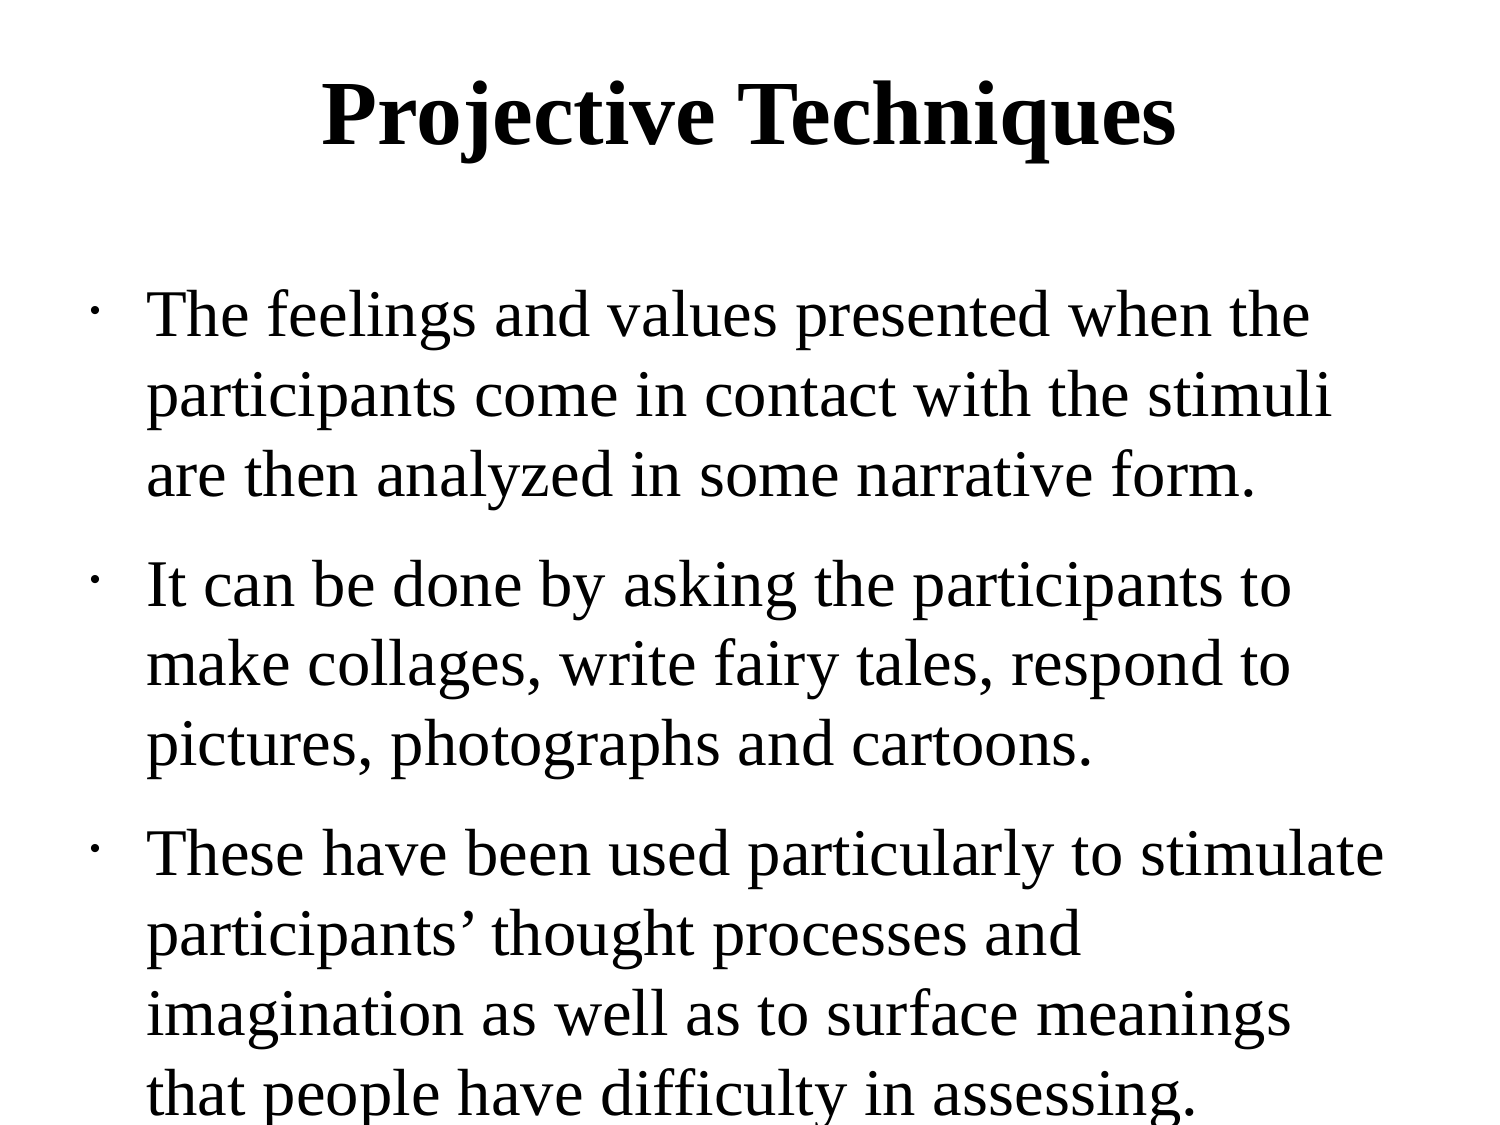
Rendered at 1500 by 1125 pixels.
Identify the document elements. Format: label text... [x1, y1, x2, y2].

title Projective Techniques [75, 45, 1425, 233]
list The feelings and values presented when the participants come in contact with the stimuli are then analyzed in some narrative form. It can be done by asking the participants to make collages, write fairy tales, respond to pictures, photographs and cartoons. These have been used particularly to stimulate participants’ thought processes and imagination as well as to surface meanings that people have difficulty in assessing. [75, 262, 1425, 1100]
